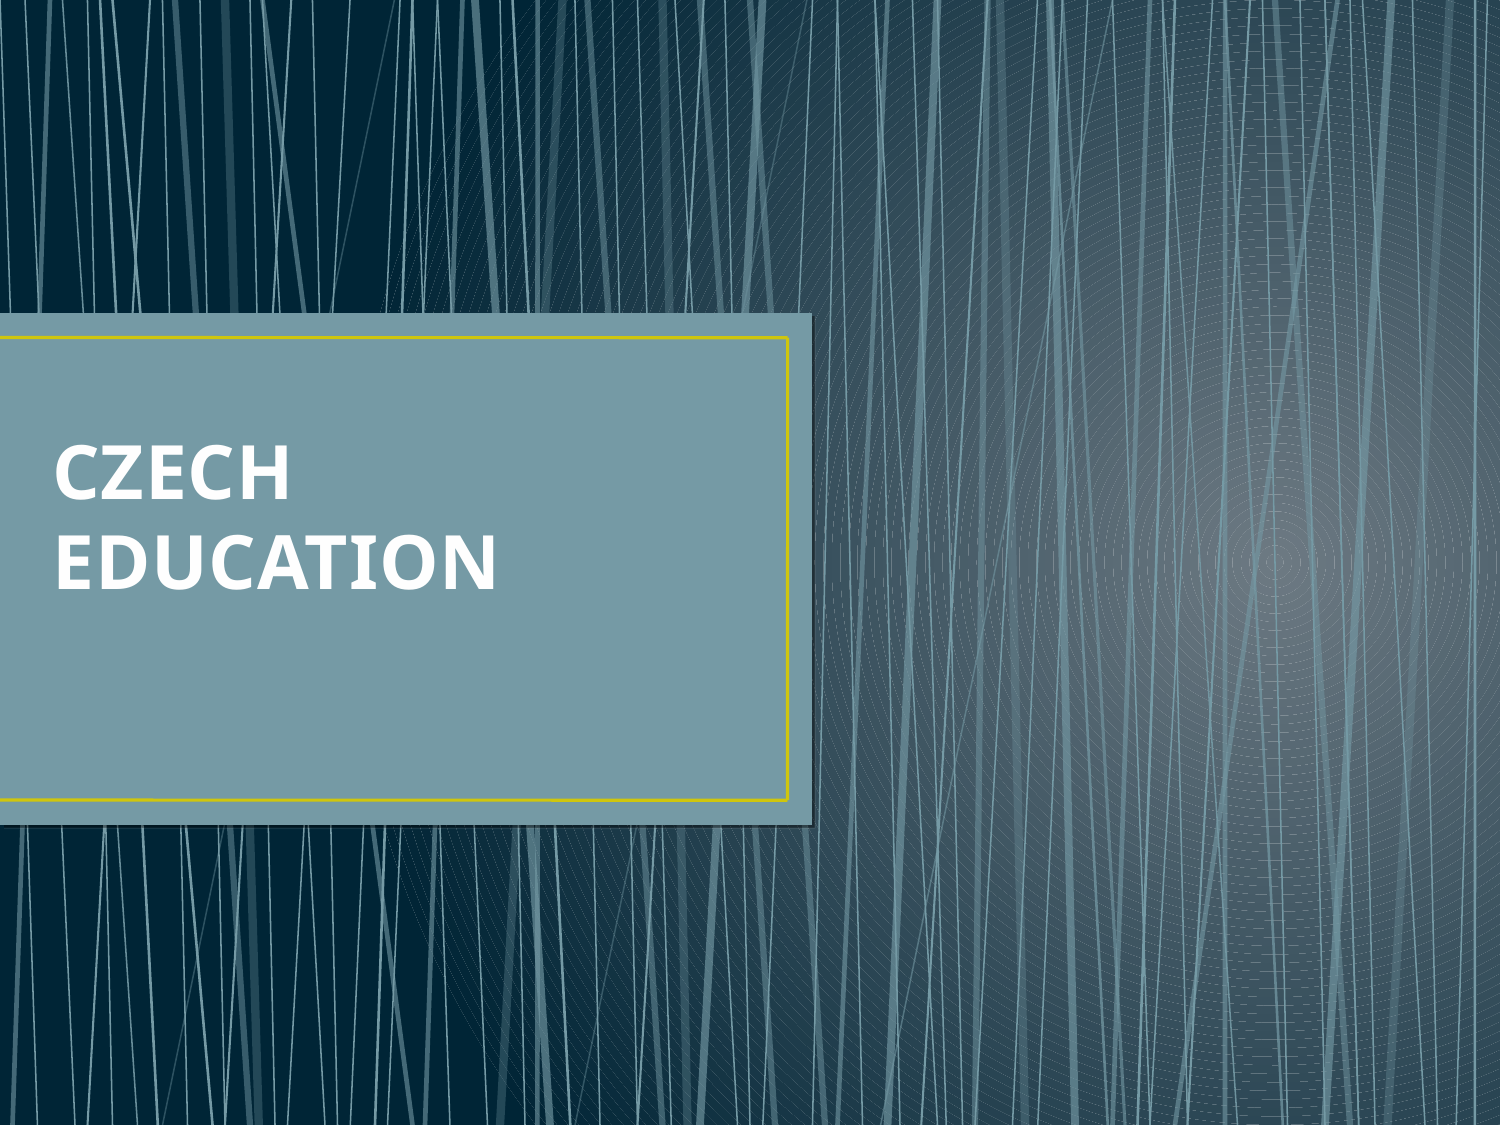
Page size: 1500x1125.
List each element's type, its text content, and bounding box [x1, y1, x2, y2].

title CZECH EDUCATION [37, 349, 763, 612]
